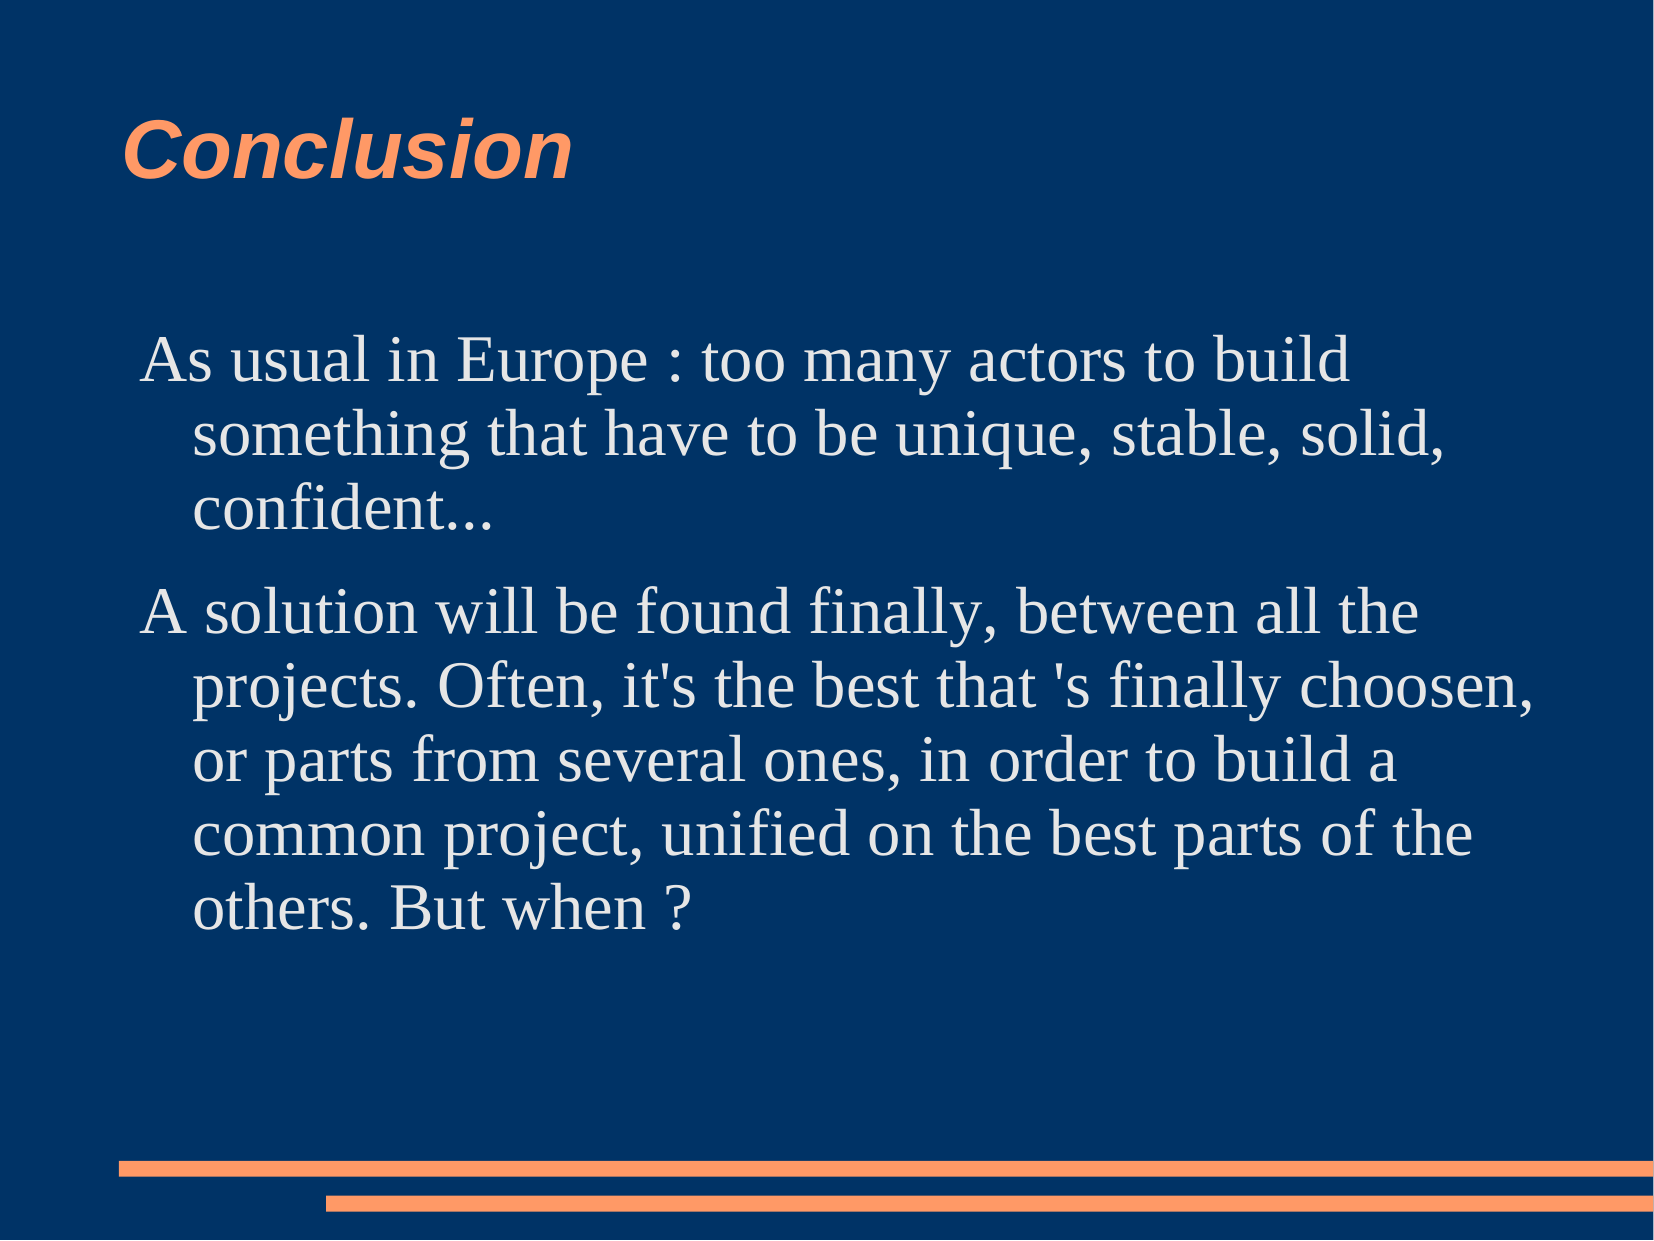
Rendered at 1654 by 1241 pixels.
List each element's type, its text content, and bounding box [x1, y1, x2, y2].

list As usual in Europe : too many actors to build something that have to be unique, stable, solid, confident... A solution will be found finally, between all the projects. Often, it's the best that 's finally choosen, or parts from several ones, in order to build a common project, unified on the best parts of the others. But when ? [121, 322, 1561, 1132]
title Conclusion [121, 53, 1534, 246]
